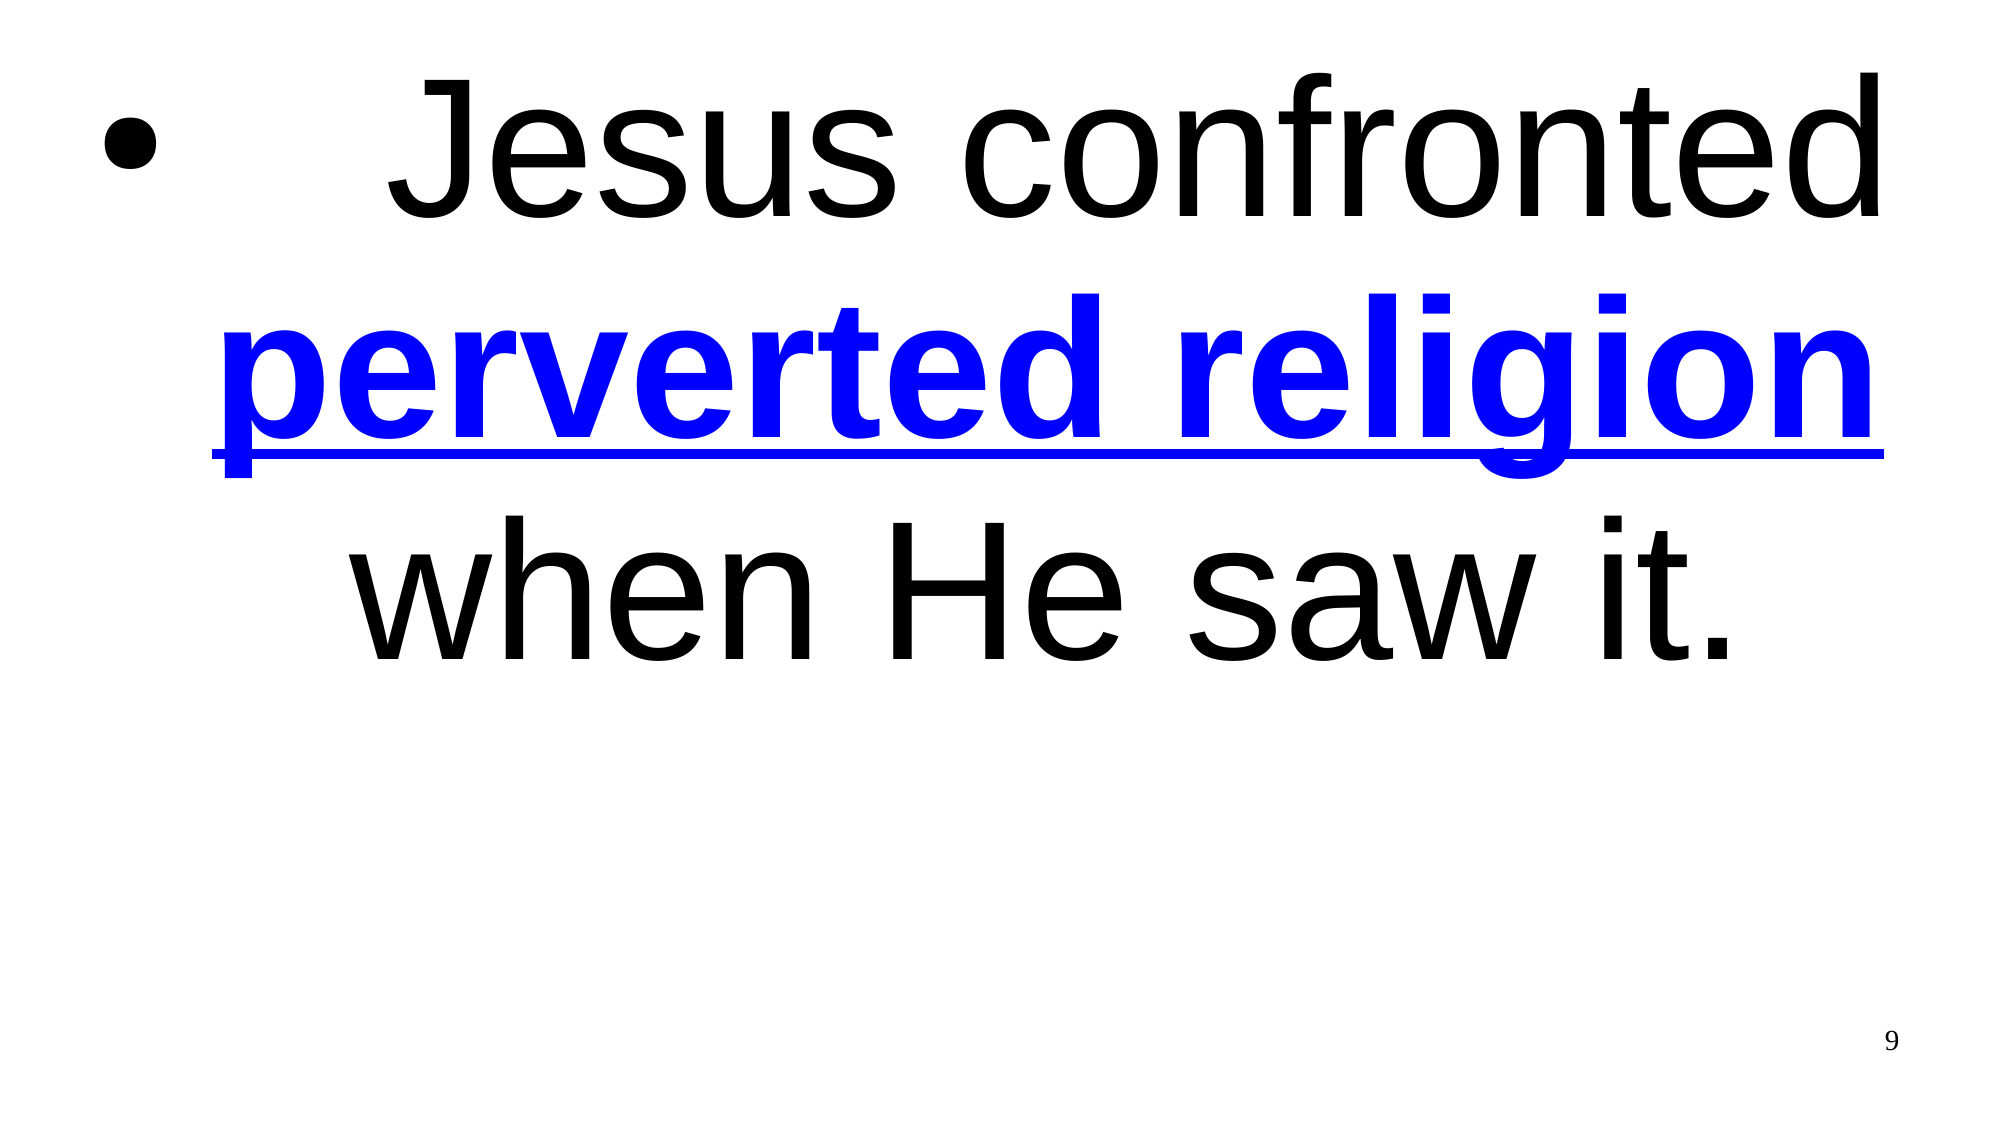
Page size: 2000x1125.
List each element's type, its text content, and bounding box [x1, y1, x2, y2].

list Jesus confronted perverted religion when He saw it. [37, 37, 1988, 1088]
